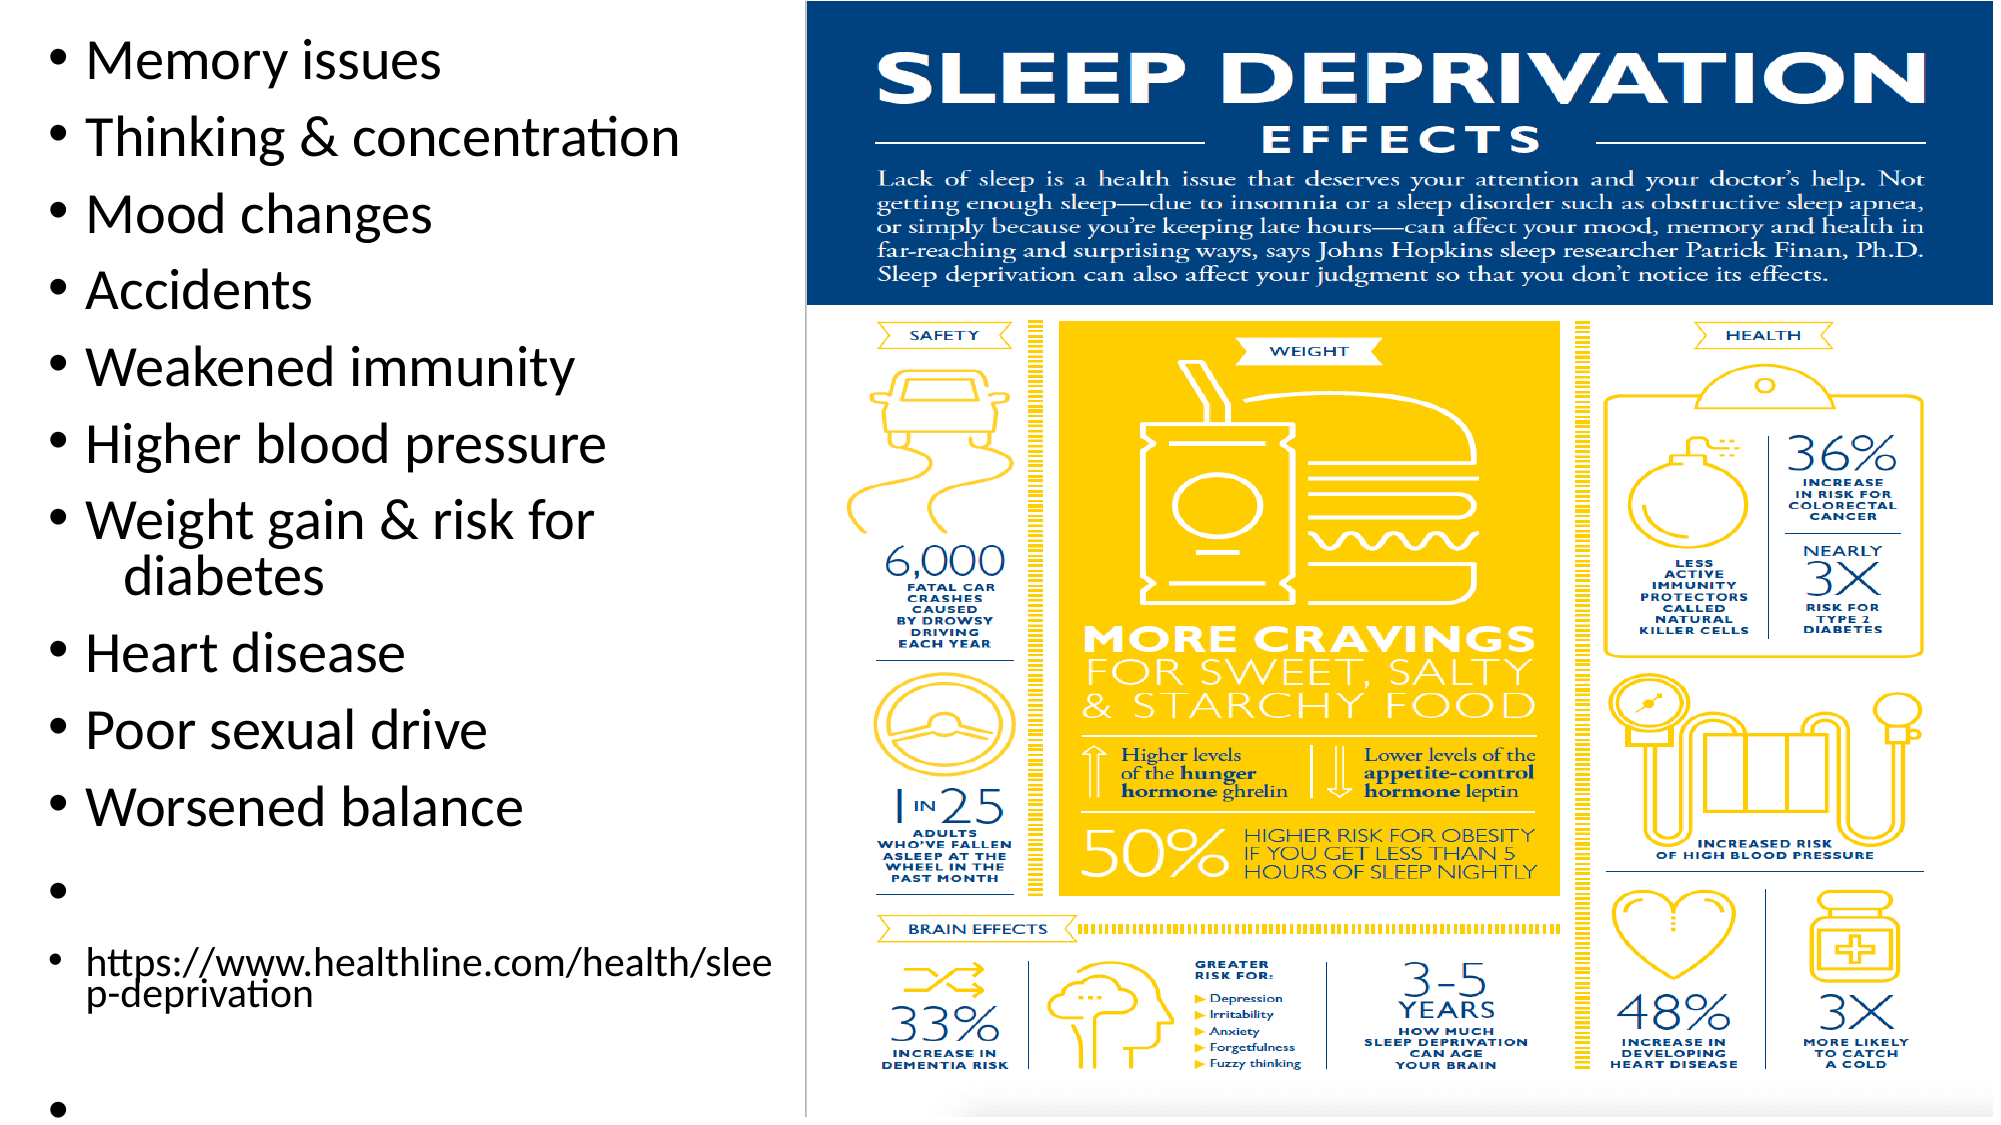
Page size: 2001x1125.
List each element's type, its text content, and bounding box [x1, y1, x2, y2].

picture [805, 1, 1993, 1117]
list Memory issues Thinking & concentration Mood changes Accidents Weakened immunity Higher blood pressure Weight gain & risk for diabetes Heart disease Poor sexual drive Worsened balance https://www.healthline.com/health/sleep-deprivation [33, 27, 806, 1106]
